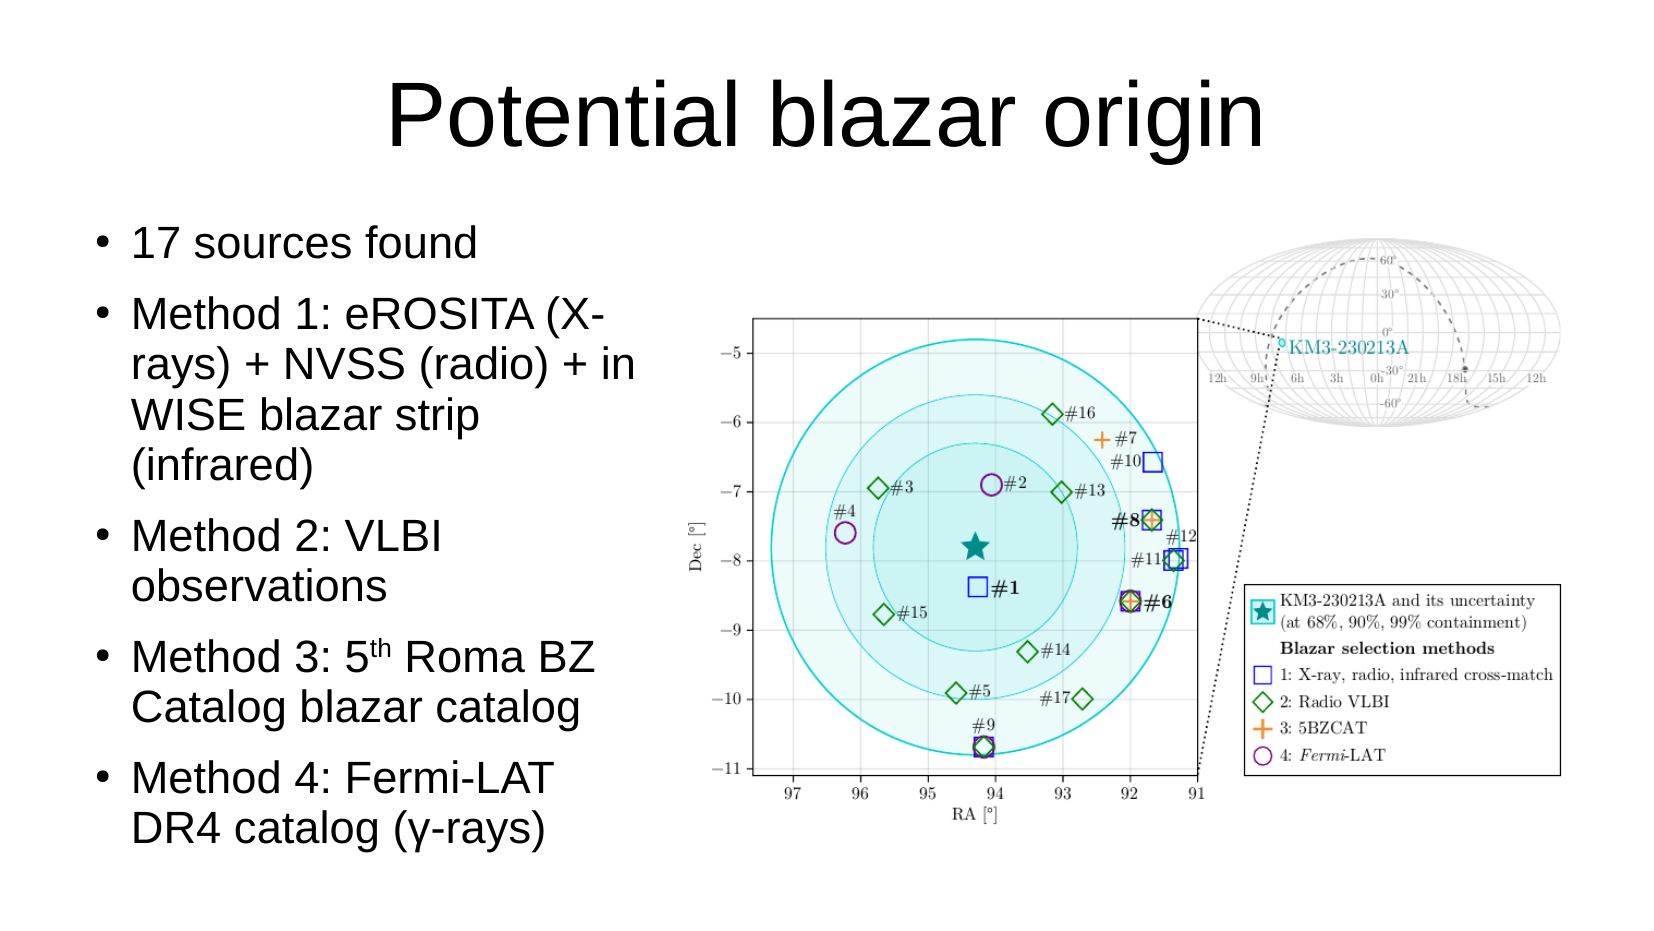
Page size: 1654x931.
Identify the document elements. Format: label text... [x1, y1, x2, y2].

list 17 sources found Method 1: eROSITA (X-rays) + NVSS (radio) + in WISE blazar strip (infrared) Method 2: VLBI observations Method 3: 5th Roma BZ Catalog blazar catalog Method 4: Fermi-LAT DR4 catalog (γ-rays) [82, 217, 638, 863]
picture [675, 224, 1596, 836]
title Potential blazar origin [82, 37, 1571, 193]
